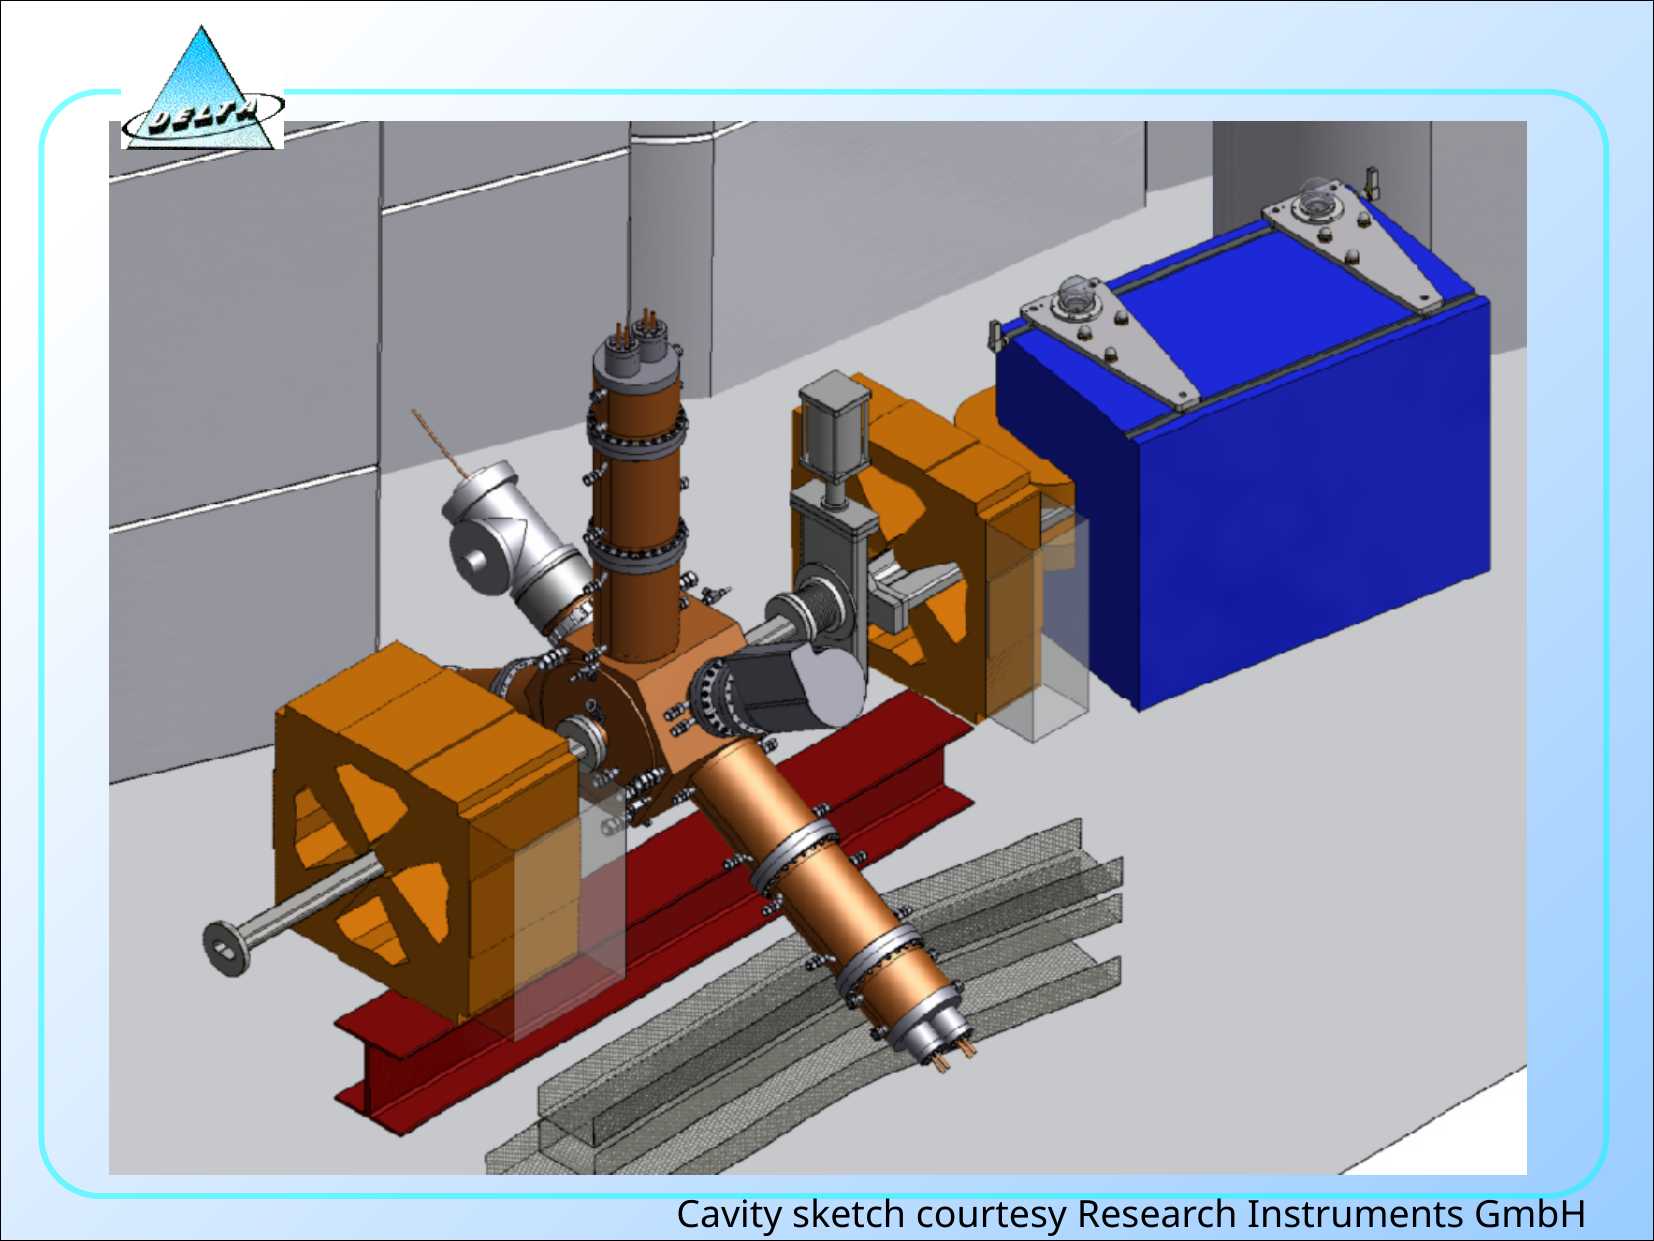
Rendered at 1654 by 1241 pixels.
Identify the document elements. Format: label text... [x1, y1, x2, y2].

text_box [1542, 1209, 1554, 1225]
text_box [45, 95, 1603, 1193]
text_box Cavity sketch courtesy Research Instruments GmbH [661, 1180, 1536, 1241]
text_box [0, 0, 1654, 1241]
picture [109, 23, 1527, 1175]
